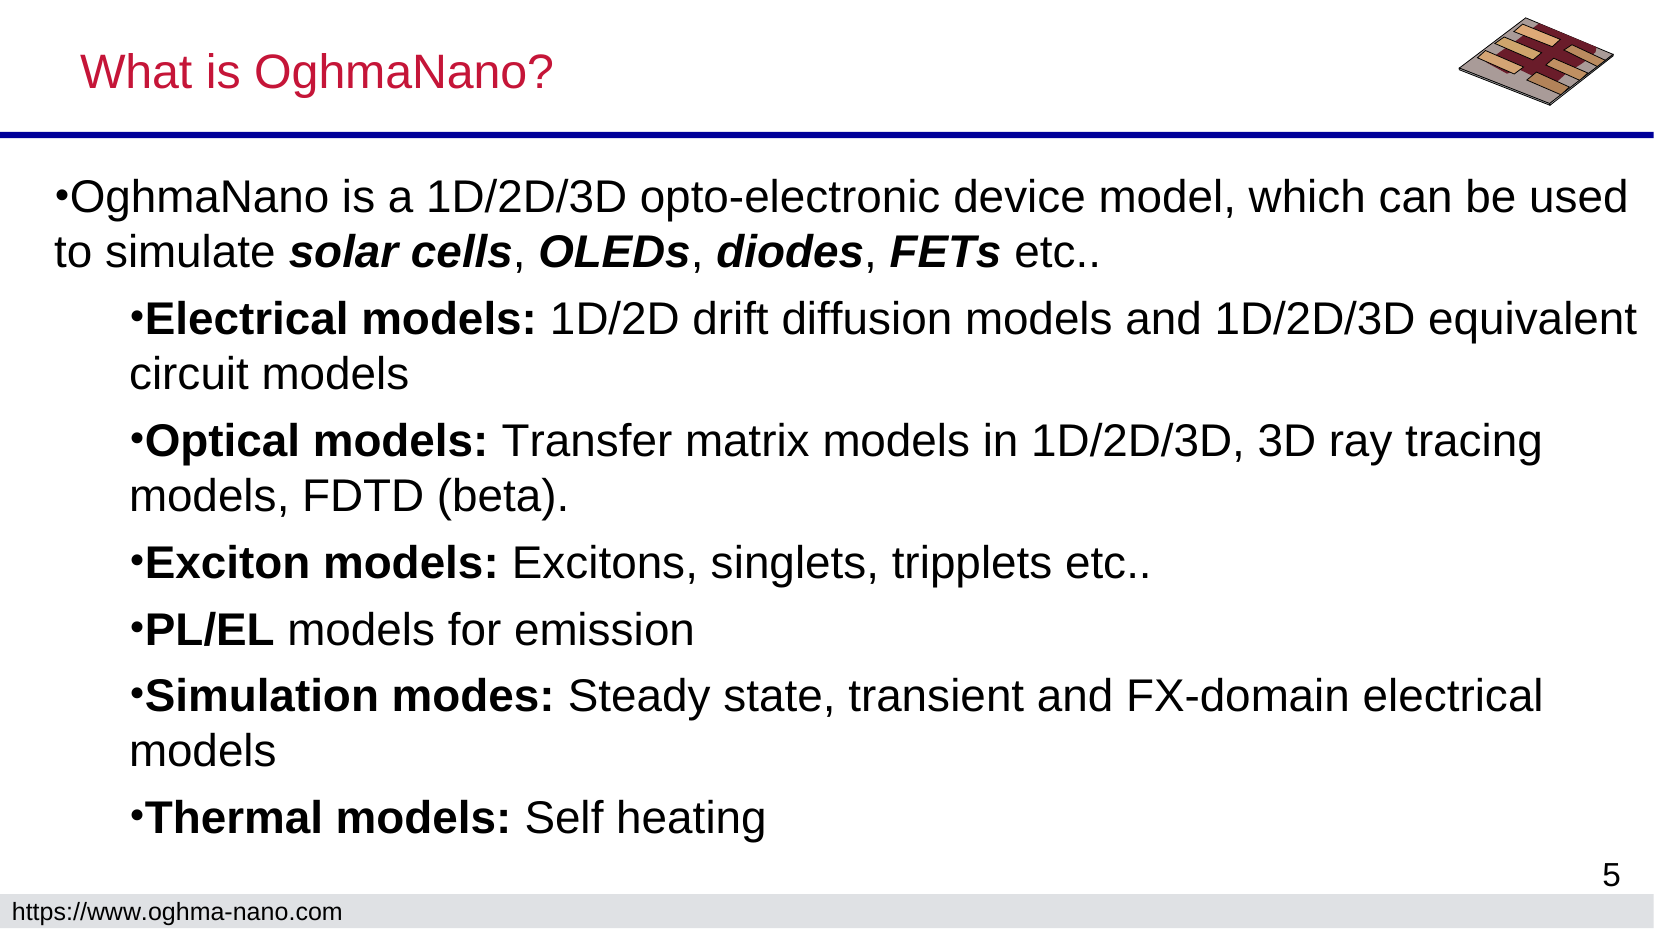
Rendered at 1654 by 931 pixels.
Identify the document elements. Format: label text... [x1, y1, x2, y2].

text_box <number> [1587, 845, 1654, 904]
text_box OghmaNano is a 1D/2D/3D opto-electronic device model, which can be used to simulate solar cells, OLEDs, diodes, FETs etc.. Electrical models: 1D/2D drift diffusion models and 1D/2D/3D equivalent circuit models Optical models: Transfer matrix models in 1D/2D/3D, 3D ray tracing models, FDTD (beta). Exciton models: Excitons, singlets, tripplets etc.. PL/EL models for emission Simulation modes: Steady state, transient and FX-domain electrical models Thermal models: Self heating [39, 159, 1654, 851]
title What is OghmaNano? [65, 28, 1430, 116]
